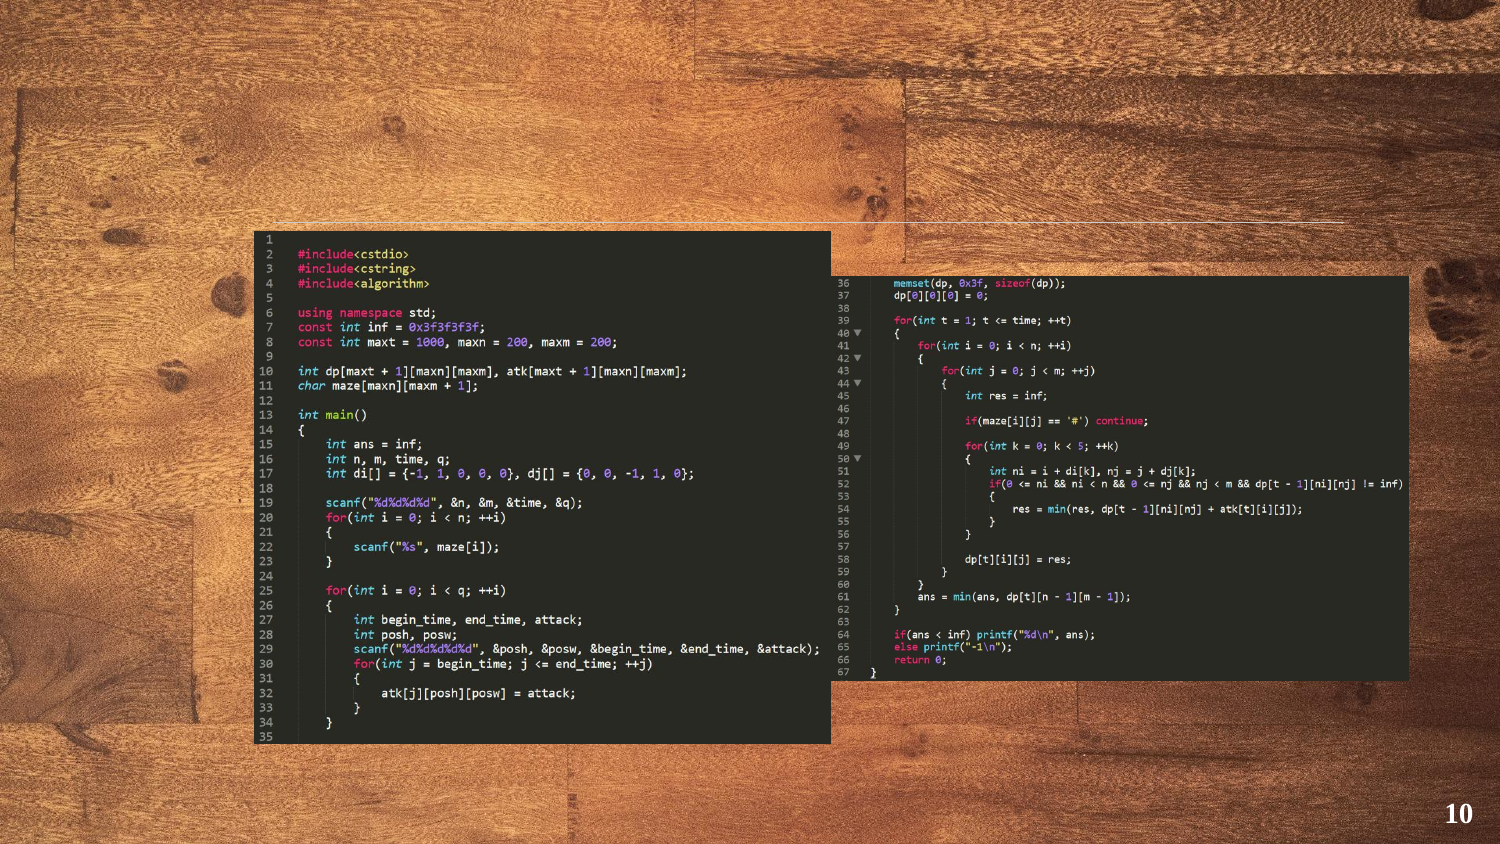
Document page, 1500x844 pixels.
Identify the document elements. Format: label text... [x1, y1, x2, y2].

picture [254, 231, 1409, 744]
title 範例程式 [255, 117, 1341, 233]
slide_number 7 [1429, 779, 1500, 844]
